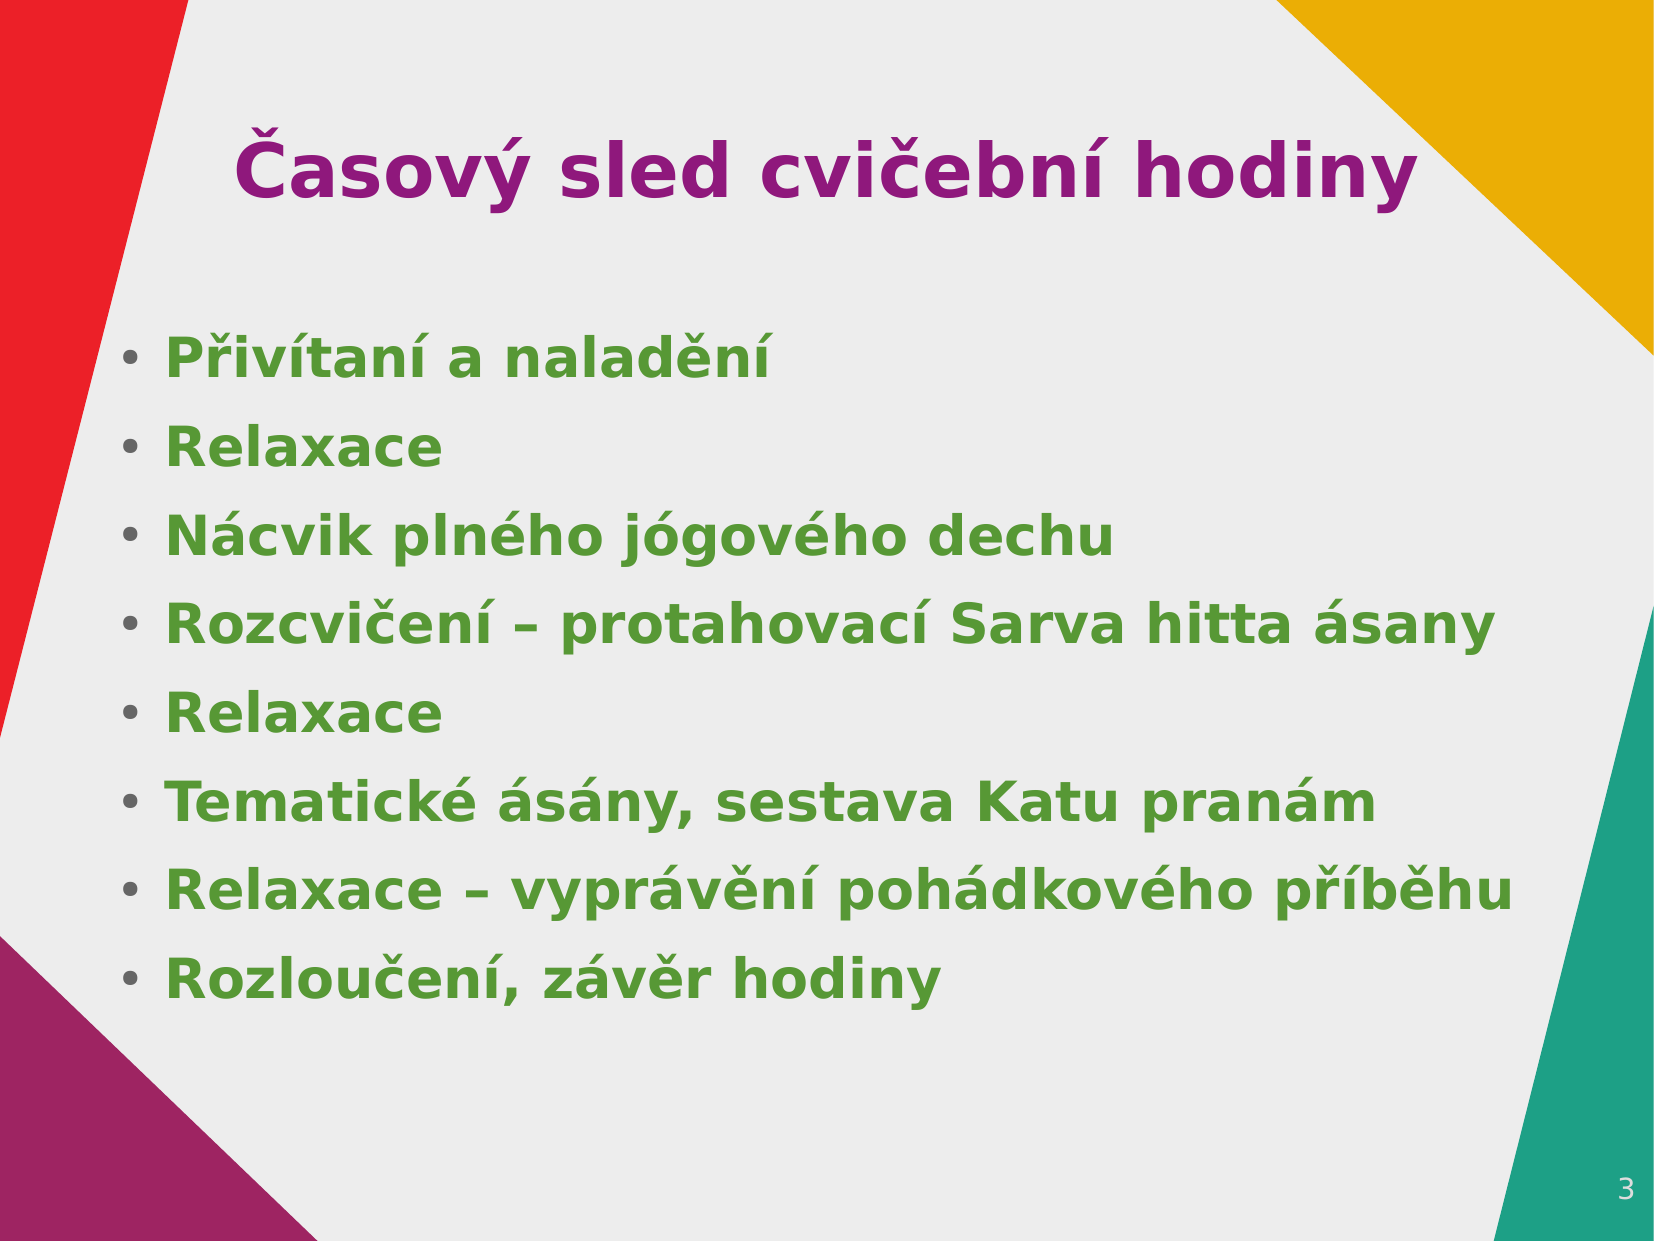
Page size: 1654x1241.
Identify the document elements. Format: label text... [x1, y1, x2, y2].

list Přivítaní a naladění Relaxace Nácvik plného jógového dechu Rozcvičení – protahovací Sarva hitta ásany Relaxace Tematické ásány, sestava Katu pranám Relaxace – vyprávění pohádkového příběhu Rozloučení, závěr hodiny [105, 326, 1530, 1057]
title Časový sled cvičební hodiny [114, 73, 1539, 271]
